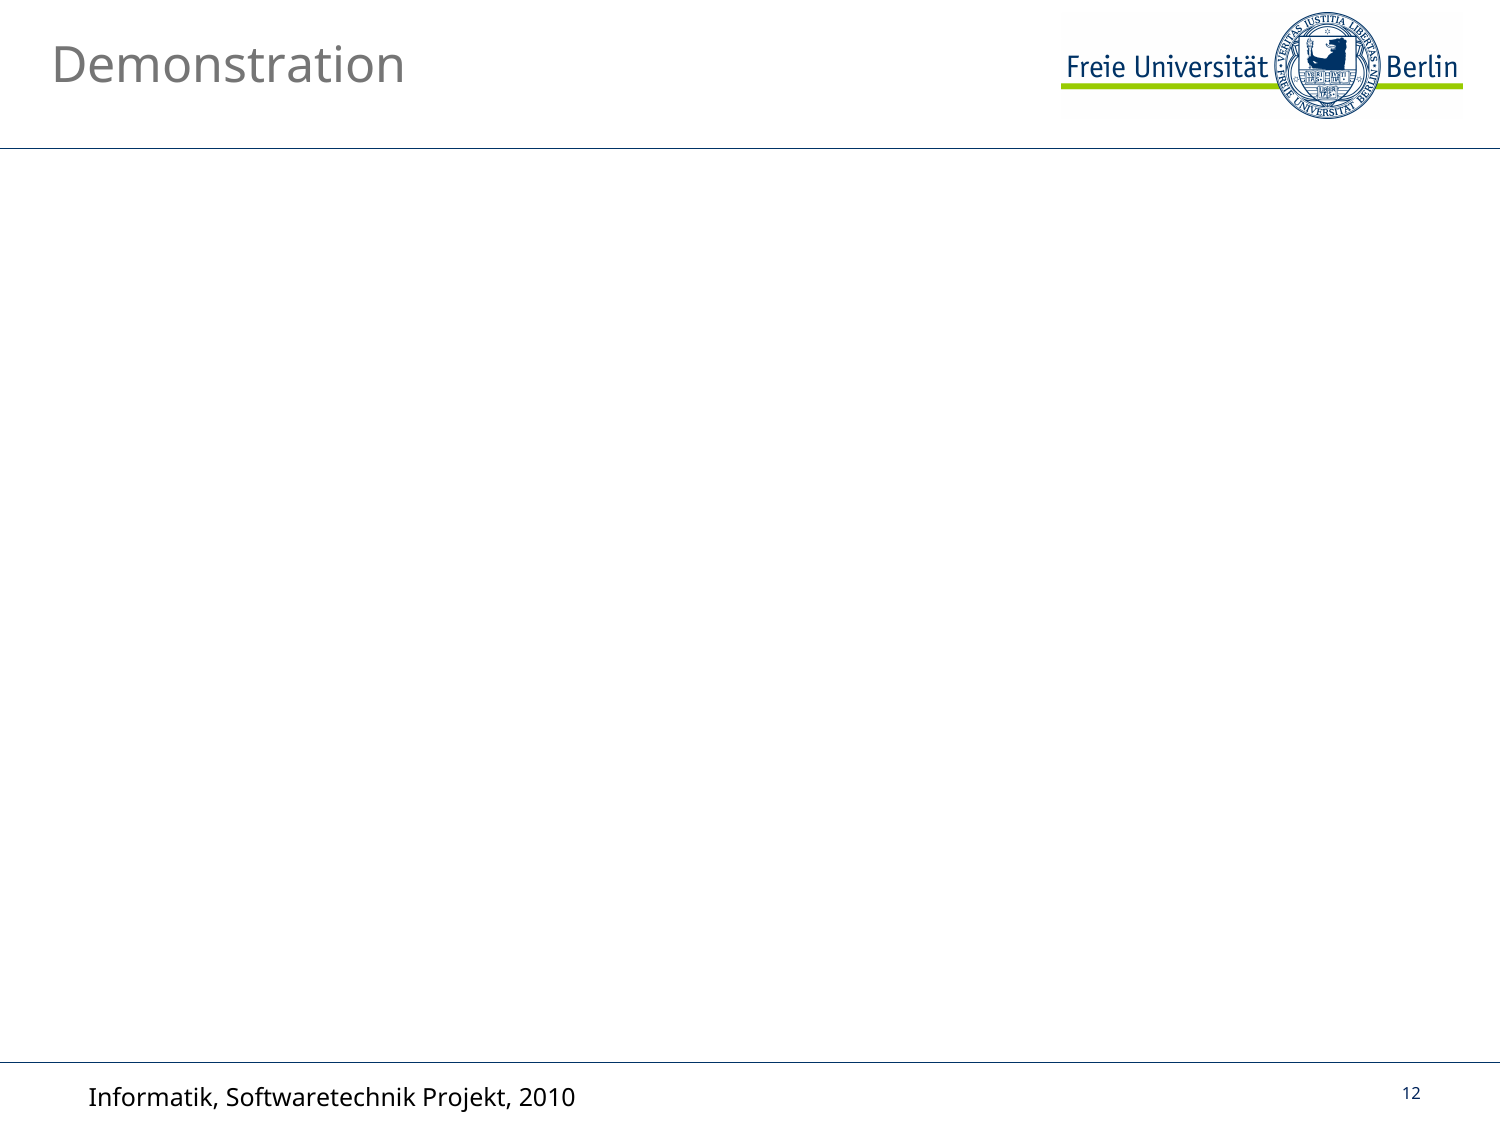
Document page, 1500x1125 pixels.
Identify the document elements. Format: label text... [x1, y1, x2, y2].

title Demonstration [51, 37, 1238, 93]
picture [1061, 12, 1463, 119]
